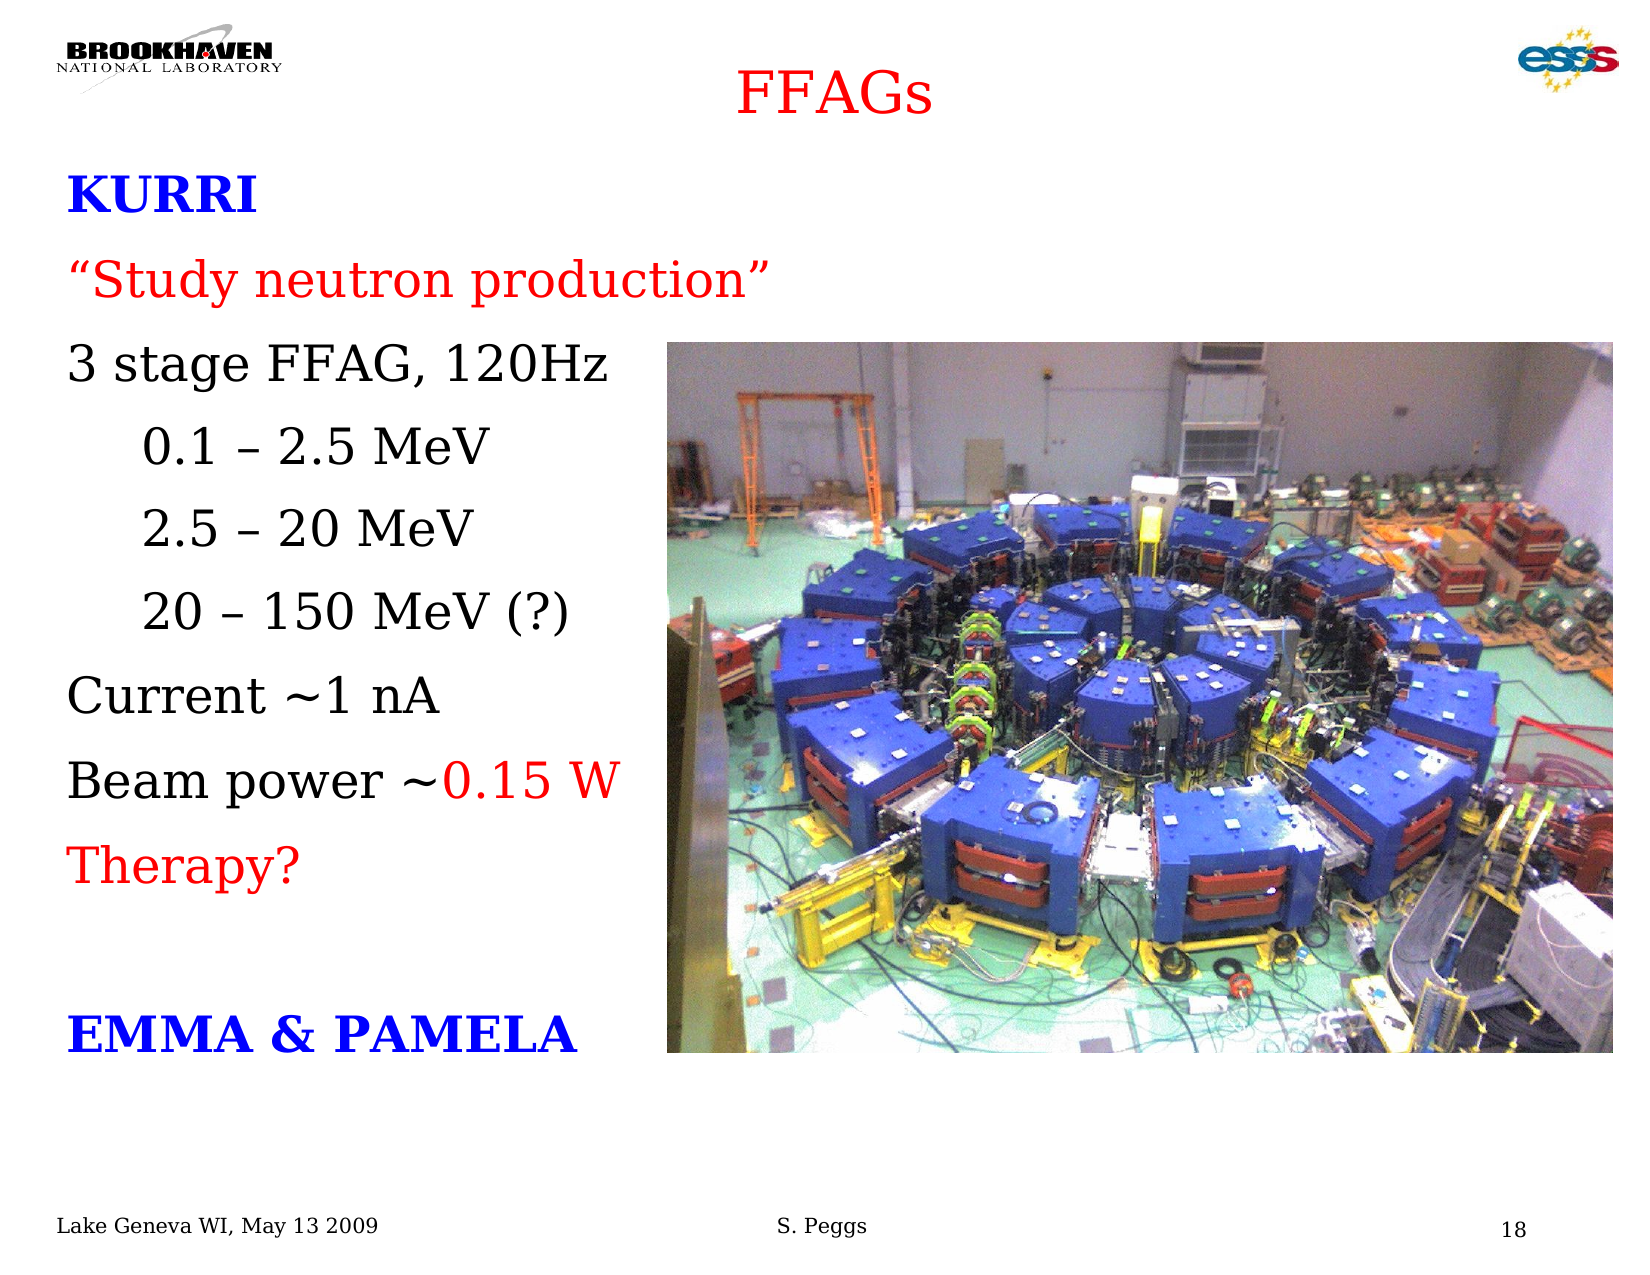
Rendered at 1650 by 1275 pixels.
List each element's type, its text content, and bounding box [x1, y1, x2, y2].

picture [56, 24, 282, 59]
picture [1555, 52, 1566, 57]
picture [667, 342, 1613, 1053]
list KURRI “Study neutron production” 3 stage FFAG, 120Hz 0.1 – 2.5 MeV 2.5 – 20 MeV 20 – 150 MeV (?) Current ~1 nA Beam power ~0.15 W Therapy? EMMA & PAMELA [51, 148, 797, 1132]
picture [1518, 25, 1619, 59]
text_box FFAGs [48, 59, 1621, 128]
